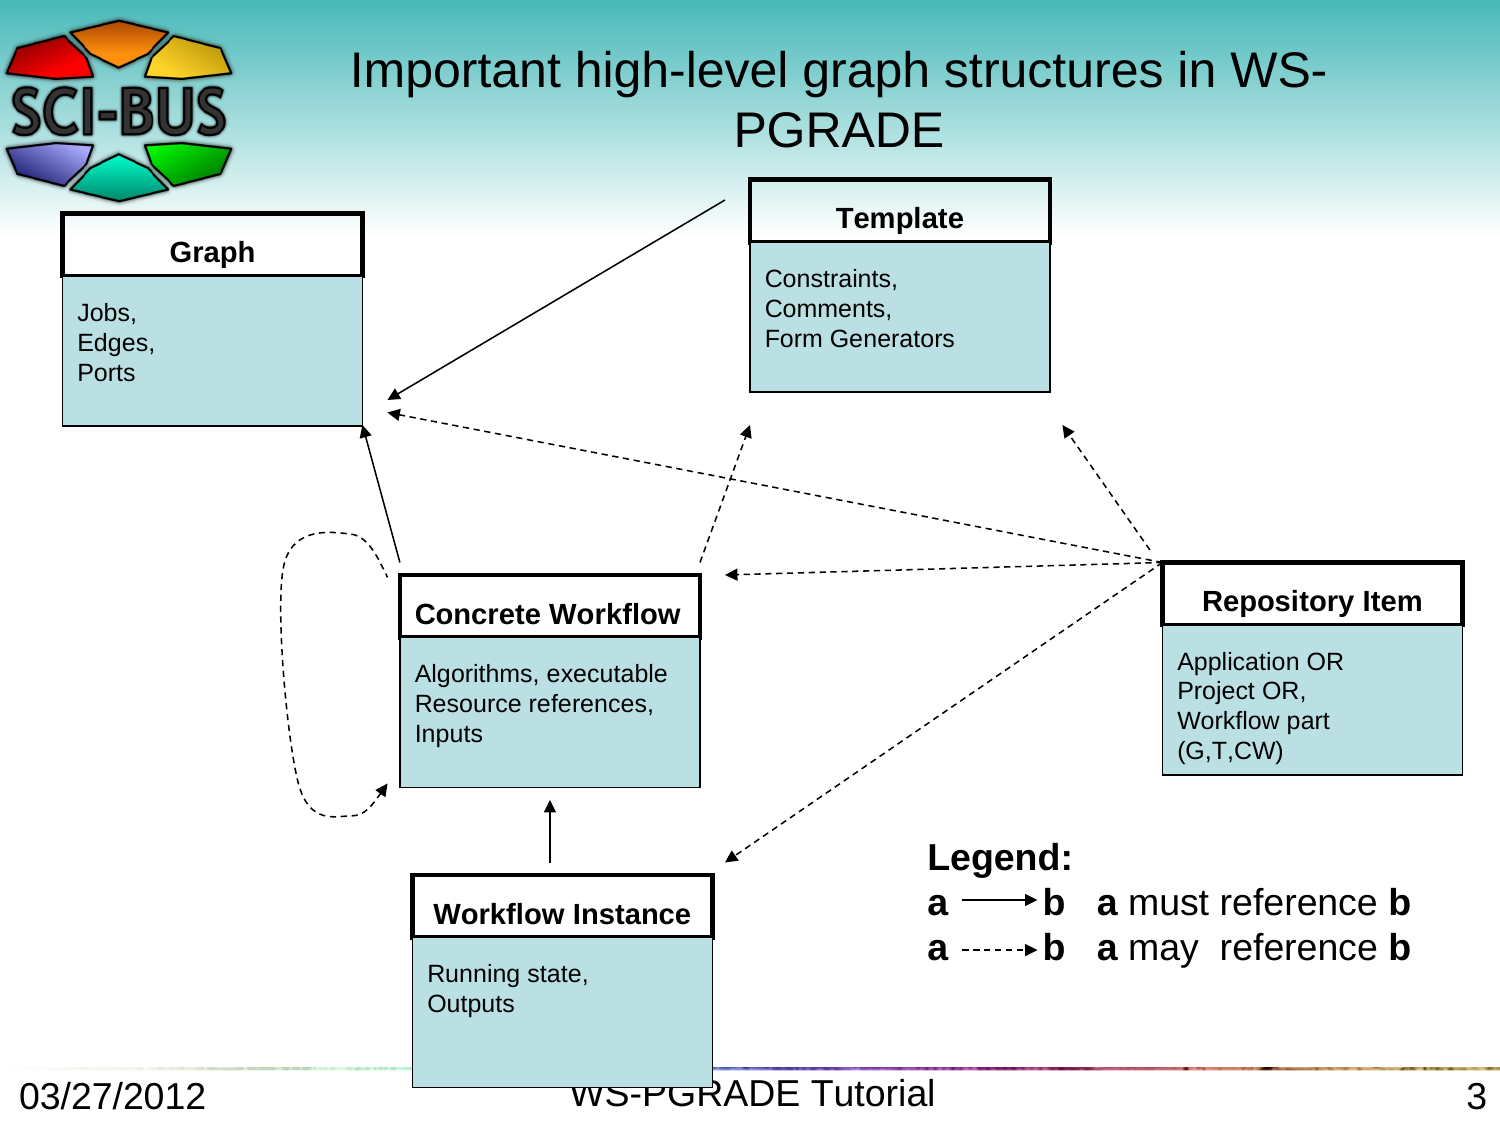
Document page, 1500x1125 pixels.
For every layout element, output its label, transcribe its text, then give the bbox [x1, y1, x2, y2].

text_box Application OR Project OR, Workflow part (G,T,CW) [1162, 637, 1451, 803]
picture [649, 1088, 661, 1093]
text_box Workflow Instance [412, 887, 713, 937]
text_box Template [750, 192, 1051, 242]
text_box [750, 242, 1051, 393]
picture [0, 15, 237, 207]
text_box [62, 276, 363, 427]
text_box Running state, Outputs [412, 950, 701, 1056]
text_box Graph [62, 225, 363, 276]
text_box [1162, 624, 1463, 775]
text_box Concrete Workflow [399, 587, 701, 638]
picture [703, 1083, 717, 1093]
text_box Legend: a b a must reference b a b a may reference b [912, 824, 1463, 976]
picture [0, 1067, 1500, 1125]
text_box Important high-level graph structures in WS-PGRADE [265, 29, 1413, 165]
text_box [412, 937, 713, 1088]
picture [575, 1088, 583, 1101]
text_box [399, 637, 700, 788]
text_box Repository Item [1162, 574, 1463, 624]
text_box Jobs, Edges, Ports [62, 288, 351, 394]
text_box Constraints, Comments, Form Generators [750, 254, 1038, 361]
text_box Algorithms, executable Resource references, Inputs [399, 650, 688, 756]
picture [591, 1088, 598, 1103]
